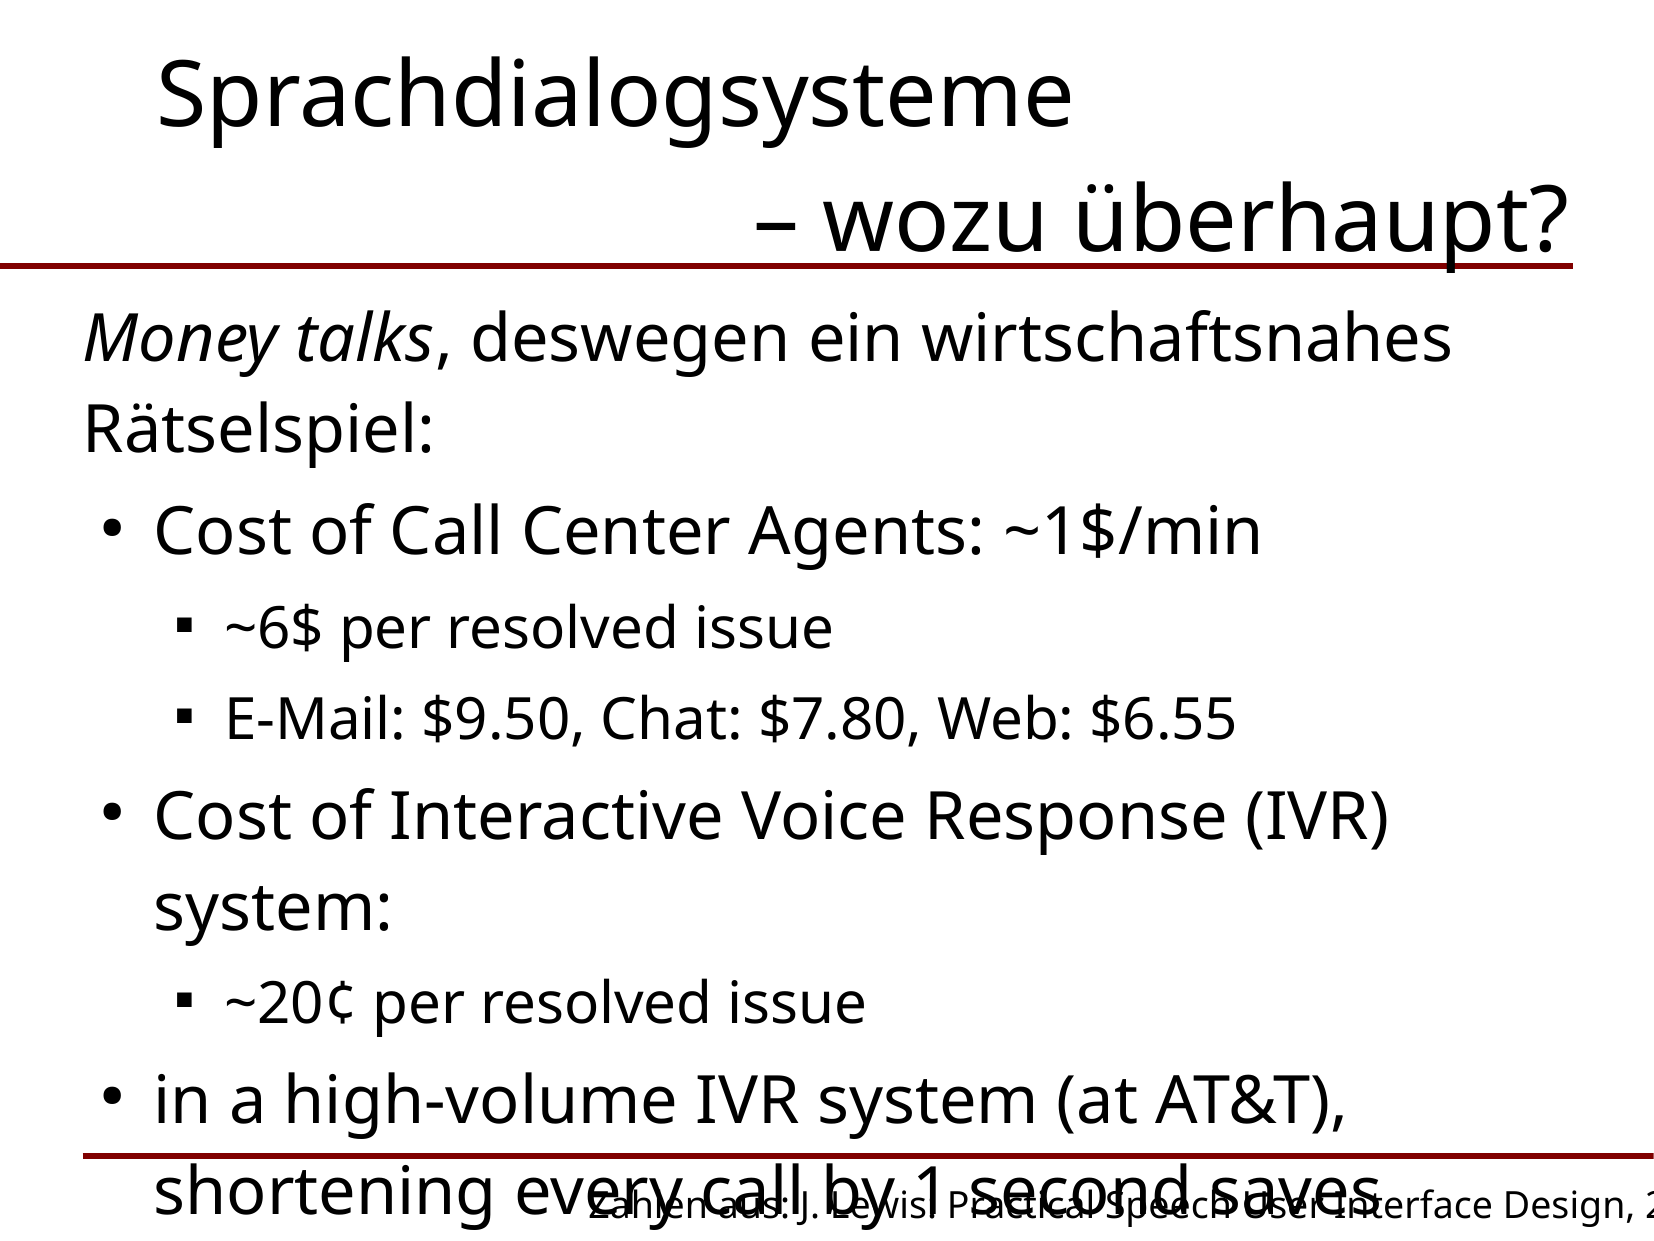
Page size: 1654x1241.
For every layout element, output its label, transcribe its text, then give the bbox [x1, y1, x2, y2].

list Money talks, deswegen ein wirtschaftsnahes Rätselspiel: Cost of Call Center Agents: ~1$/min ~6$ per resolved issue E-Mail: $9.50, Chat: $7.80, Web: $6.55 Cost of Interactive Voice Response (IVR) system: ~20¢ per resolved issue in a high-volume IVR system (at AT&T), shortening every call by 1 second saves 1,000,000$ per year [82, 290, 1571, 1188]
text_box Zahlen aus: J. Lewis: Practical Speech User Interface Design, 2011. [573, 1171, 1594, 1237]
title Sprachdialogsysteme – wozu überhaupt? [82, 42, 1571, 264]
